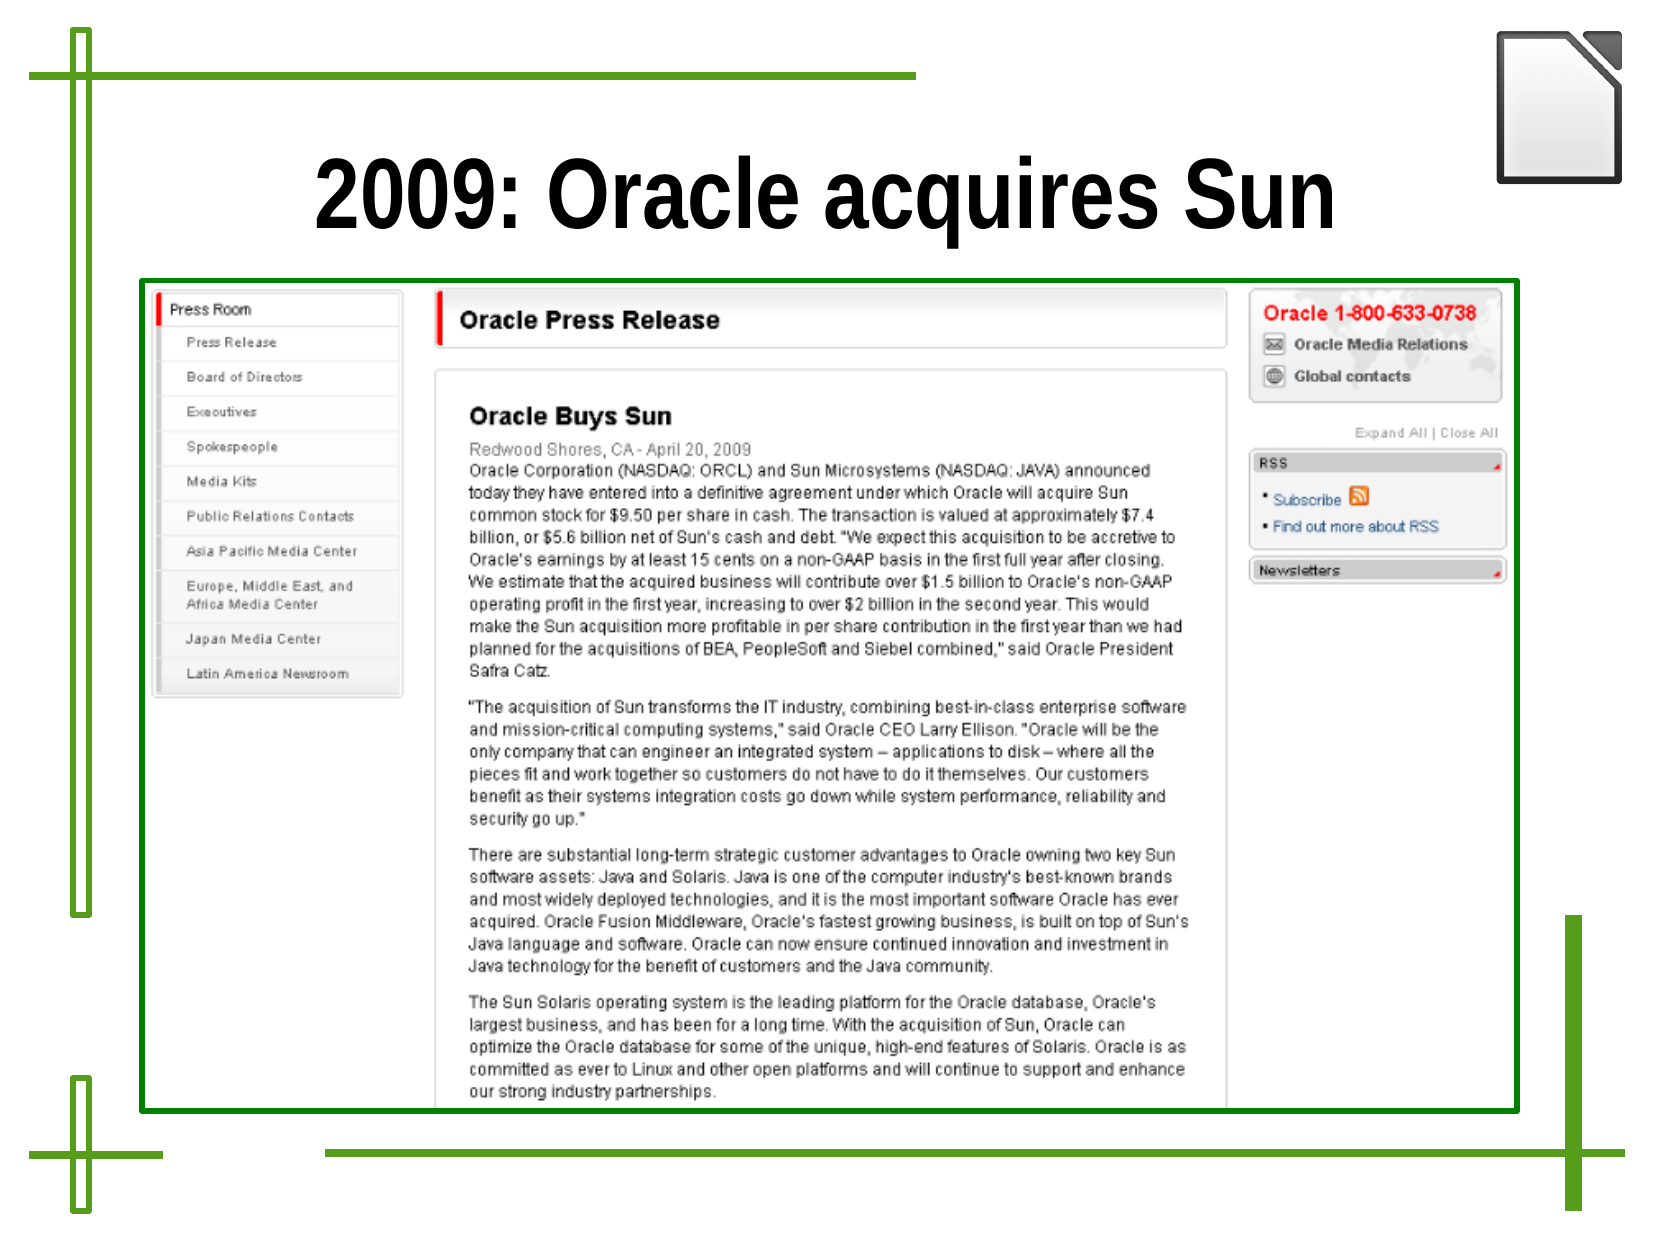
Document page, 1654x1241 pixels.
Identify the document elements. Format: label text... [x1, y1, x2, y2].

picture [1494, 29, 1624, 186]
title 2009: Oracle acquires Sun [118, 118, 1536, 260]
picture [145, 283, 1514, 1109]
